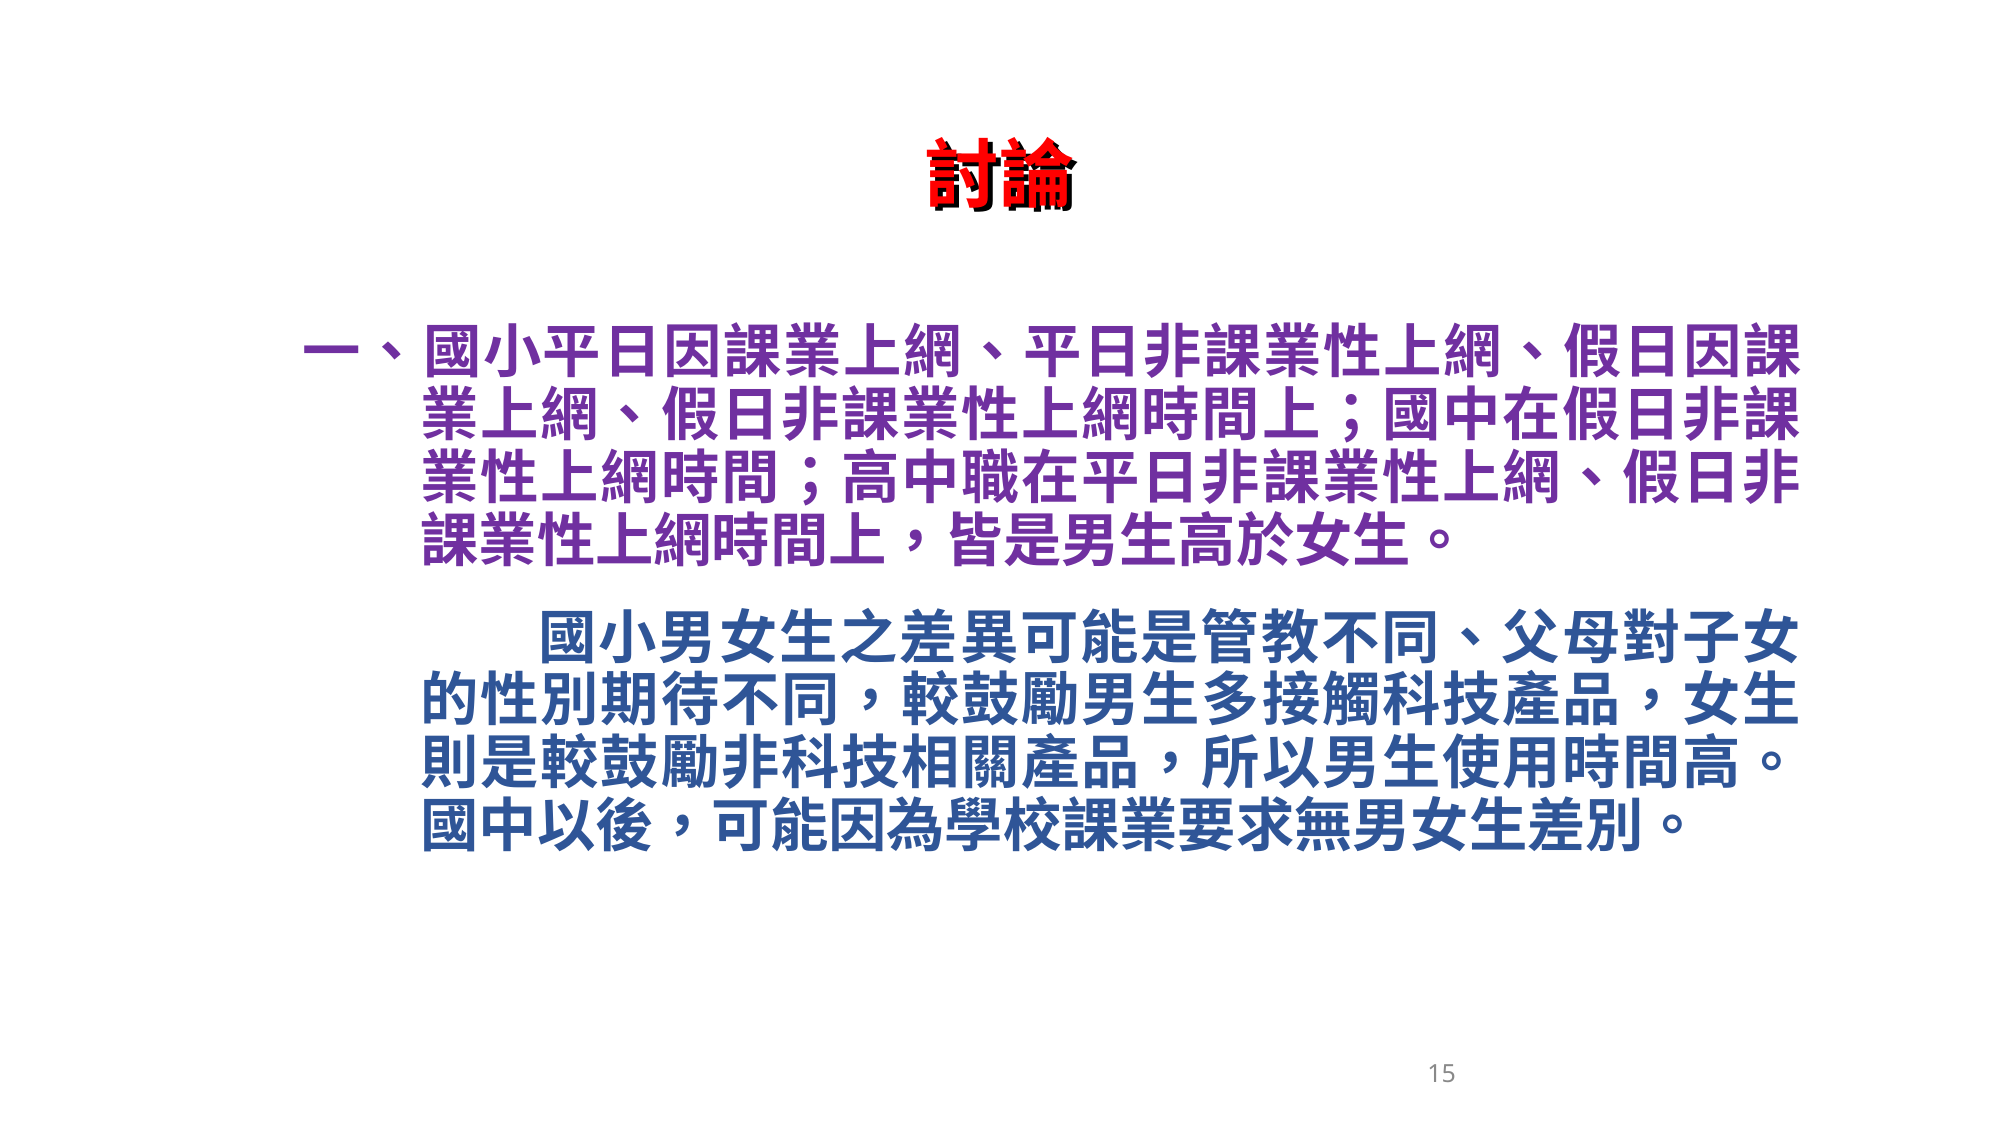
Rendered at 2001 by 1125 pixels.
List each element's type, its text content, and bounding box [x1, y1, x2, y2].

text_box 15 [1412, 1042, 1863, 1103]
title 討論 [137, 68, 1863, 286]
list 一、國小平日因課業上網、平日非課業性上網、假日因課業上網、假日非課業性上網時間上；國中在假日非課業性上網時間；高中職在平日非課業性上網、假日非課業性上網時間上，皆是男生高於女生。 國小男女生之差異可能是管教不同、父母對子女的性別期待不同，較鼓勵男生多接觸科技產品，女生則是較鼓勵非科技相關產品，所以男生使用時間高。國中以後，可能因為學校課業要求無男女生差別。 [170, 314, 1818, 1039]
